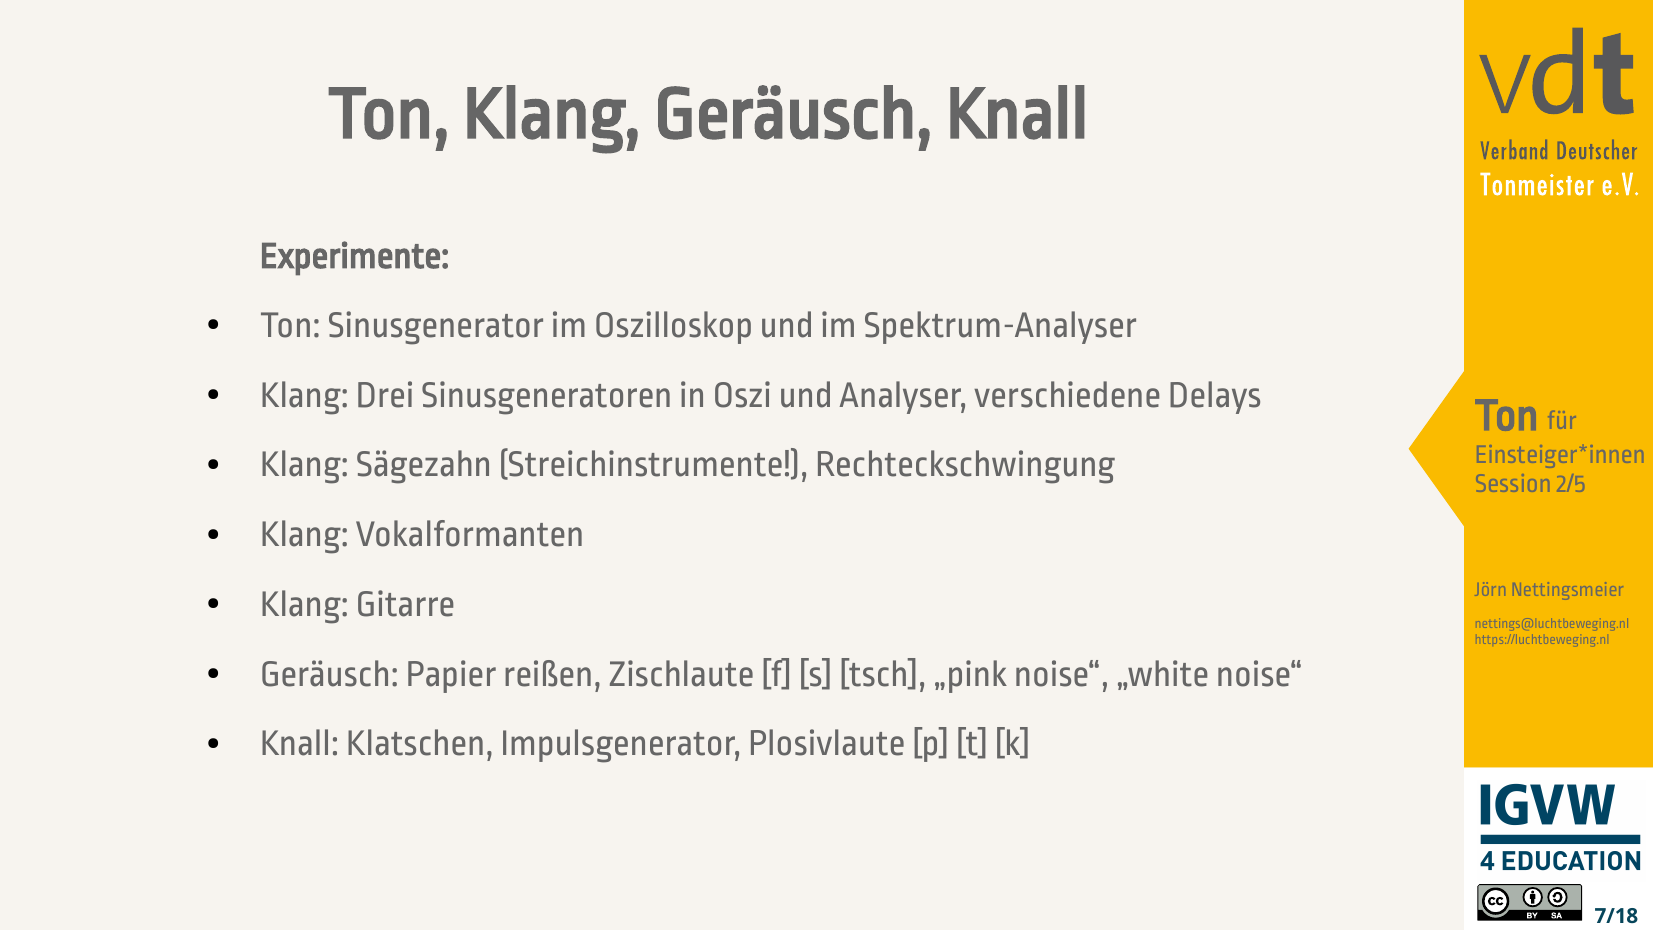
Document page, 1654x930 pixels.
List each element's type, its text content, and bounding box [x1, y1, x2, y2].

title Ton, Klang, Geräusch, Knall [82, 37, 1335, 193]
list Experimente: Ton: Sinusgenerator im Oszilloskop und im Spektrum-Analyser Klang: Drei Sinusgeneratoren in Oszi und Analyser, verschiedene Delays Klang: Sägezahn (Streichinstrumente!), Rechteckschwingung Klang: Vokalformanten Klang: Gitarre Geräusch: Papier reißen, Zischlaute [f] [s] [tsch], „pink noise“, „white noise“ Knall: Klatschen, Impulsgenerator, Plosivlaute [p] [t] [k] [188, 236, 1394, 815]
picture [1477, 780, 1646, 882]
